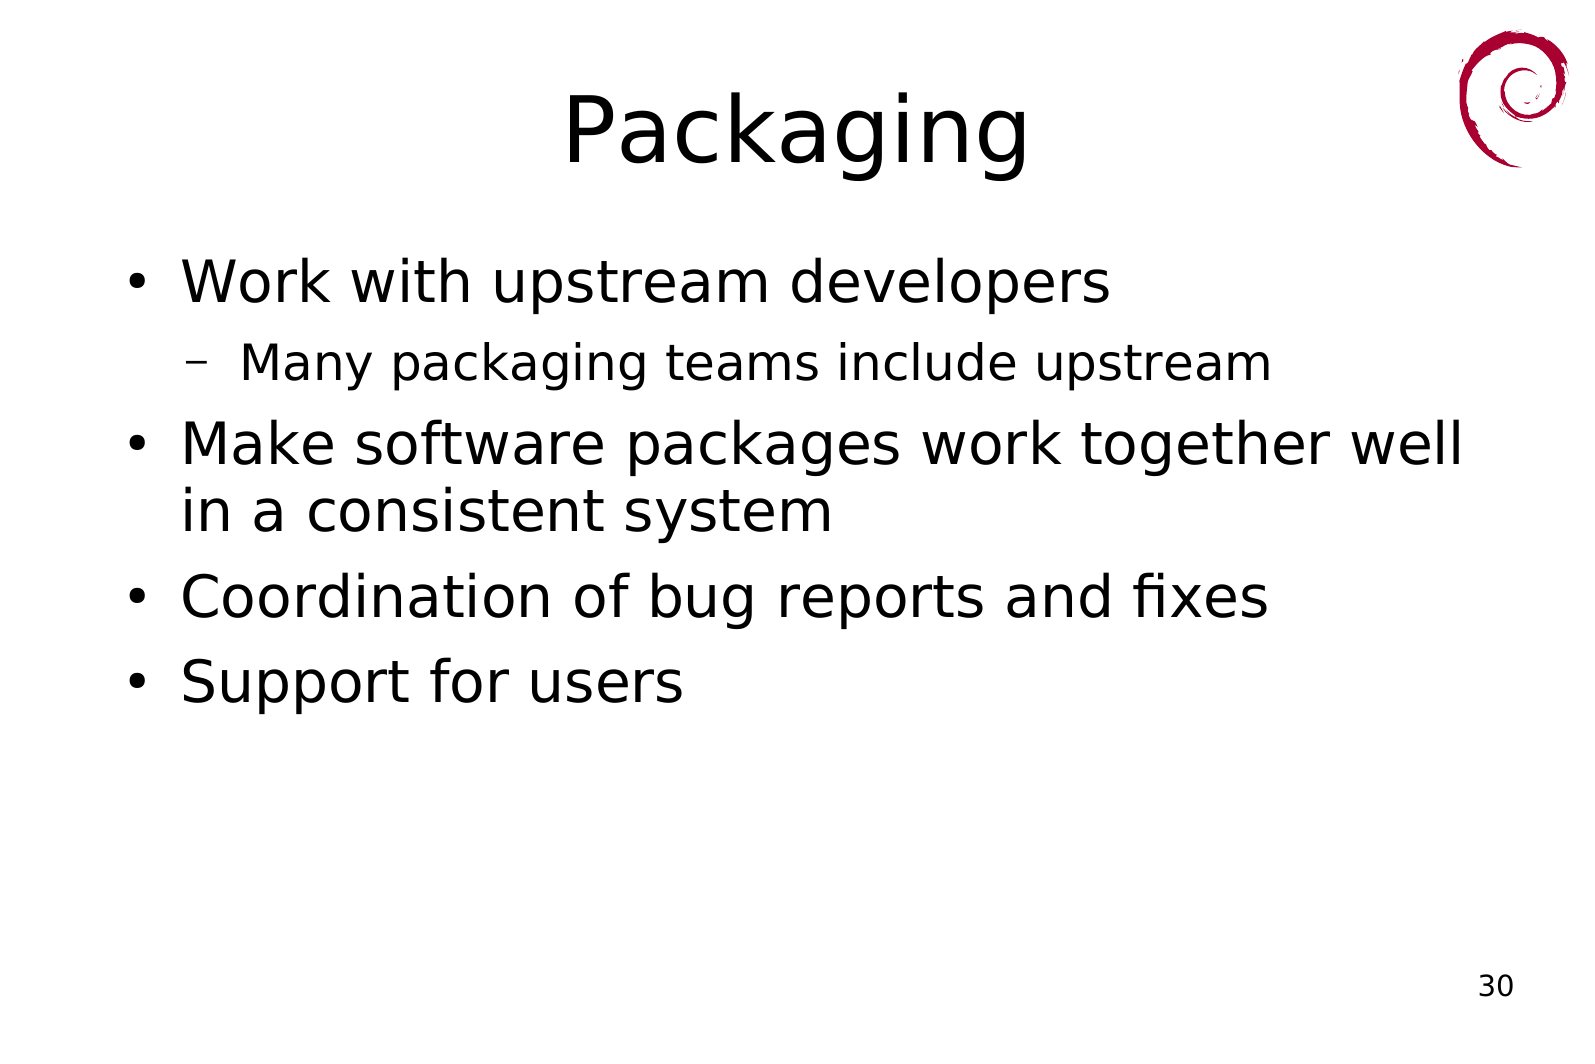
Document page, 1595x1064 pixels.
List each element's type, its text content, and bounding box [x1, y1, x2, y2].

title Packaging [79, 42, 1515, 220]
list Work with upstream developers Many packaging teams include upstream Make software packages work together well in a consistent system Coordination of bug reports and fixes Support for users [79, 248, 1515, 759]
